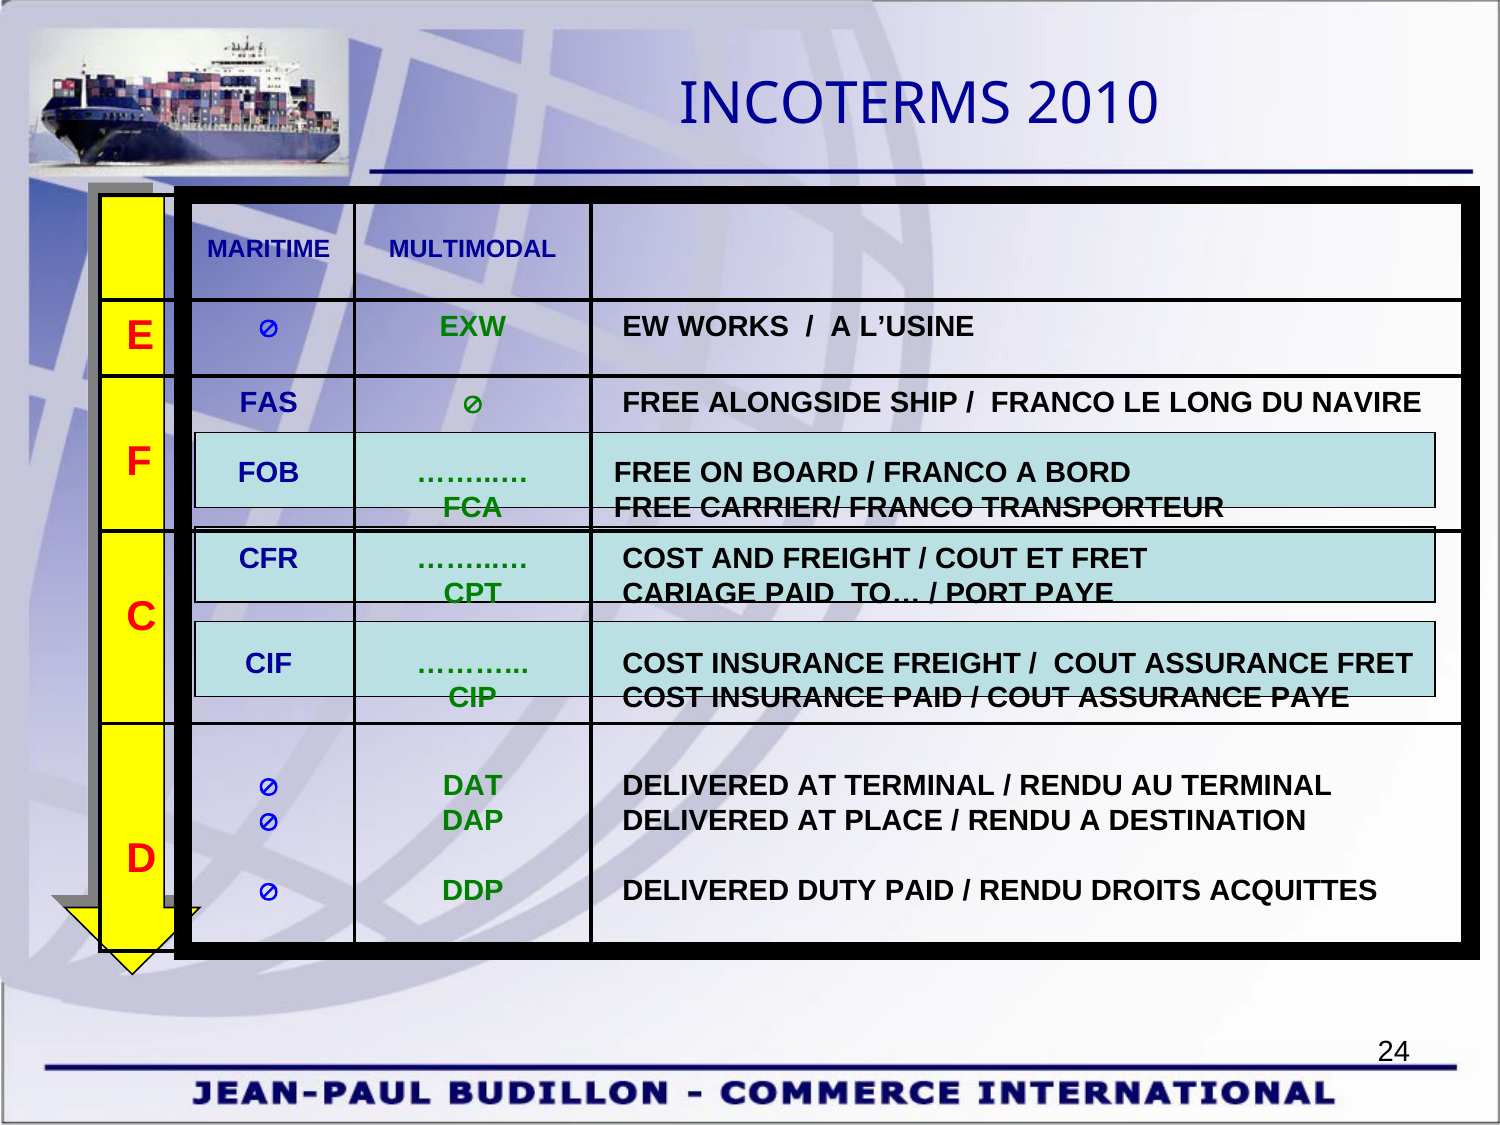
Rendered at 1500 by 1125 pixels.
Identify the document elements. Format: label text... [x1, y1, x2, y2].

table_cell DELIVERED AT TERMINAL / RENDU AU TERMINAL DELIVERED AT PLACE / RENDU A DESTINATION DELIVERED DUTY PAID / RENDU DROITS ACQUITTES [593, 725, 1461, 942]
table_cell F [102, 378, 174, 529]
table_cell EXW [356, 302, 589, 374]
table_cell COST AND FREIGHT / COUT ET FRET CARIAGE PAID TO… / PORT PAYE COST INSURANCE FREIGHT / COUT ASSURANCE FRET COST INSURANCE PAID / COUT ASSURANCE PAYE [593, 533, 1461, 722]
table_cell CFR CIF [192, 533, 353, 722]
table_cell  ……...… FCA [356, 378, 589, 529]
title INCOTERMS 2010 [356, 42, 1483, 159]
table_header [593, 204, 1461, 298]
text_box [64, 907, 98, 941]
table_cell    [192, 725, 353, 942]
table_header [102, 197, 174, 298]
table_cell ……...… CPT ………... CIP [356, 533, 589, 722]
table_cell FAS FOB [192, 378, 353, 529]
table_cell  [192, 302, 353, 374]
table_header MARITIME [192, 204, 353, 298]
table_cell D [102, 725, 174, 949]
table_cell C [102, 533, 174, 722]
table_cell E [102, 302, 174, 374]
picture [0, 0, 1500, 1125]
table_cell EW WORKS / A L’USINE [593, 302, 1461, 374]
table_cell FREE ALONGSIDE SHIP / FRANCO LE LONG DU NAVIRE FREE ON BOARD / FRANCO A BORD FREE CARRIER/ FRANCO TRANSPORTEUR [593, 378, 1461, 529]
text_box [110, 953, 154, 975]
table_cell DAT DAP DDP [356, 725, 589, 942]
table_header MULTIMODAL [356, 204, 589, 298]
